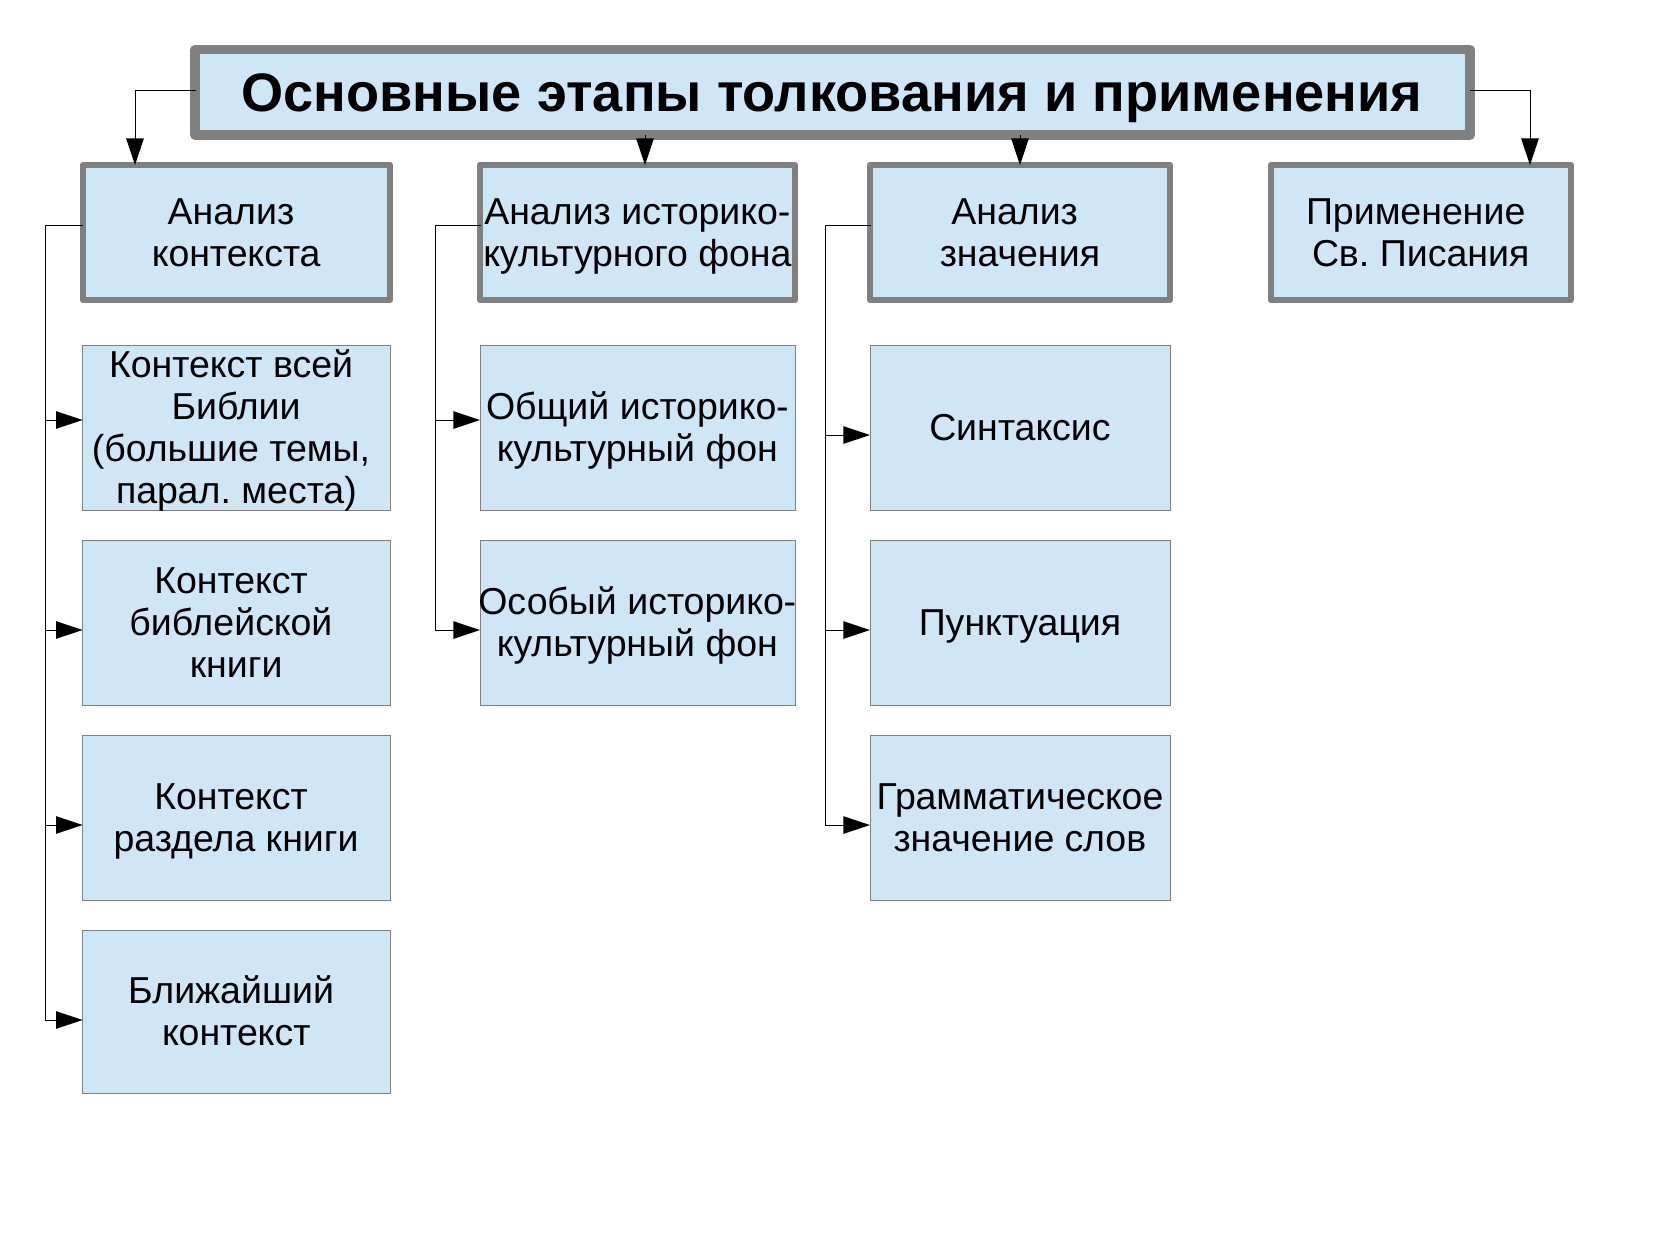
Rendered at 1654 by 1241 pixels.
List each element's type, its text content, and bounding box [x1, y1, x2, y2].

text_box Общий историко- культурный фон [480, 345, 796, 511]
text_box Синтаксис [870, 345, 1171, 511]
text_box Анализ историко- культурного фона [480, 165, 796, 301]
text_box Контекст всей Библии (большие темы, парал. места) [82, 345, 391, 511]
text_box Основные этапы толкования и применения [195, 49, 1471, 136]
text_box Контекст библейской книги [82, 540, 391, 706]
text_box Грамматическое значение слов [870, 735, 1171, 901]
text_box Применение Св. Писания [1270, 165, 1571, 301]
text_box Контекст раздела книги [82, 735, 391, 901]
text_box Особый историко- культурный фон [480, 540, 796, 706]
text_box Ближайший контекст [82, 930, 391, 1094]
text_box Пунктуация [870, 540, 1171, 706]
text_box Анализ значения [870, 165, 1171, 301]
text_box Анализ контекста [82, 165, 391, 301]
